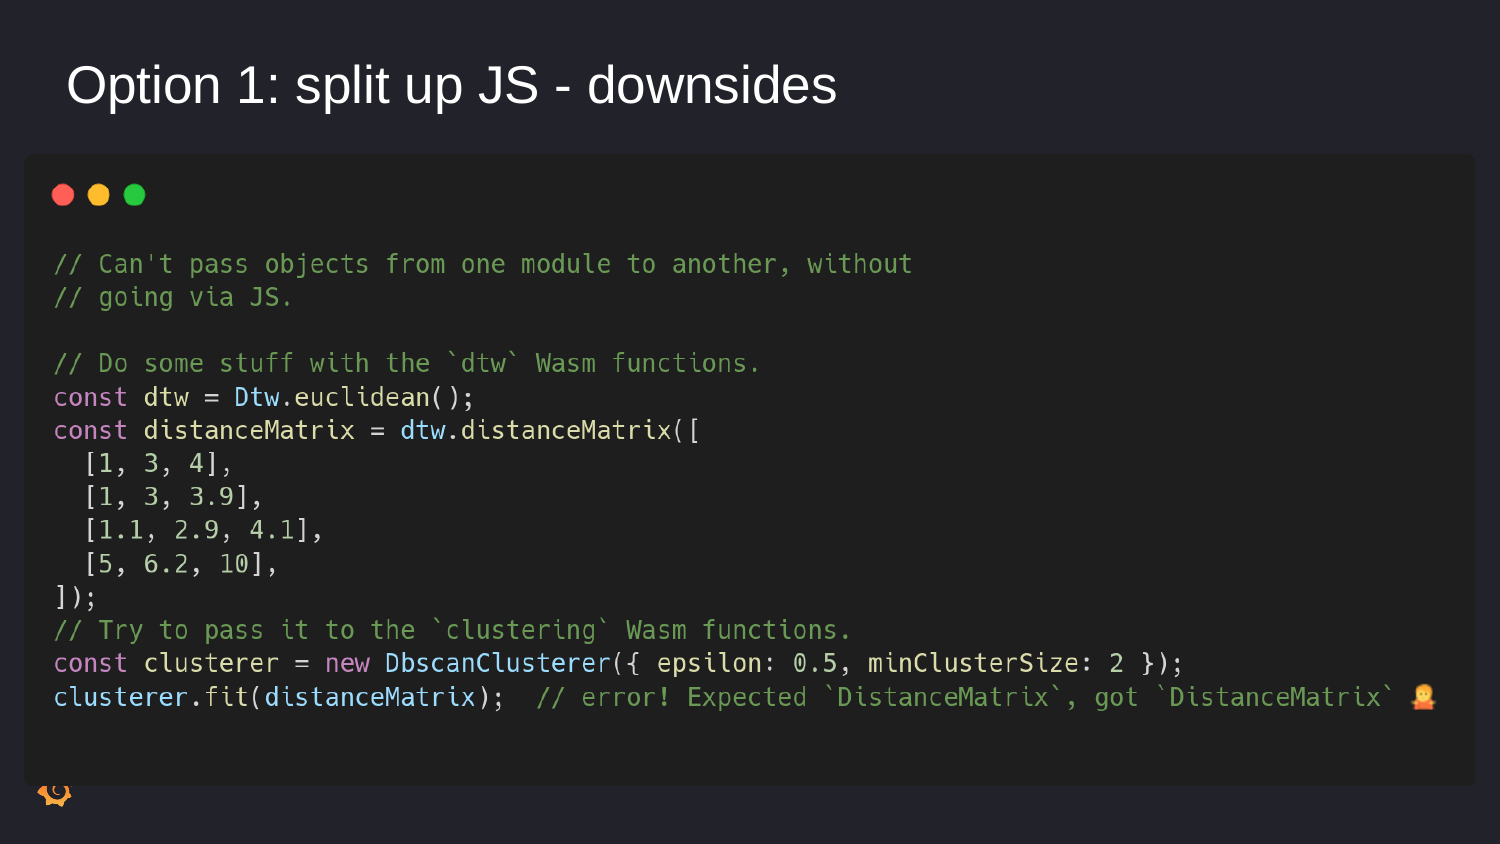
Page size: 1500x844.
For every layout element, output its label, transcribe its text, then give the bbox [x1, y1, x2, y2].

picture [24, 154, 1475, 807]
title Option 1: split up JS - downsides [51, 35, 1449, 130]
